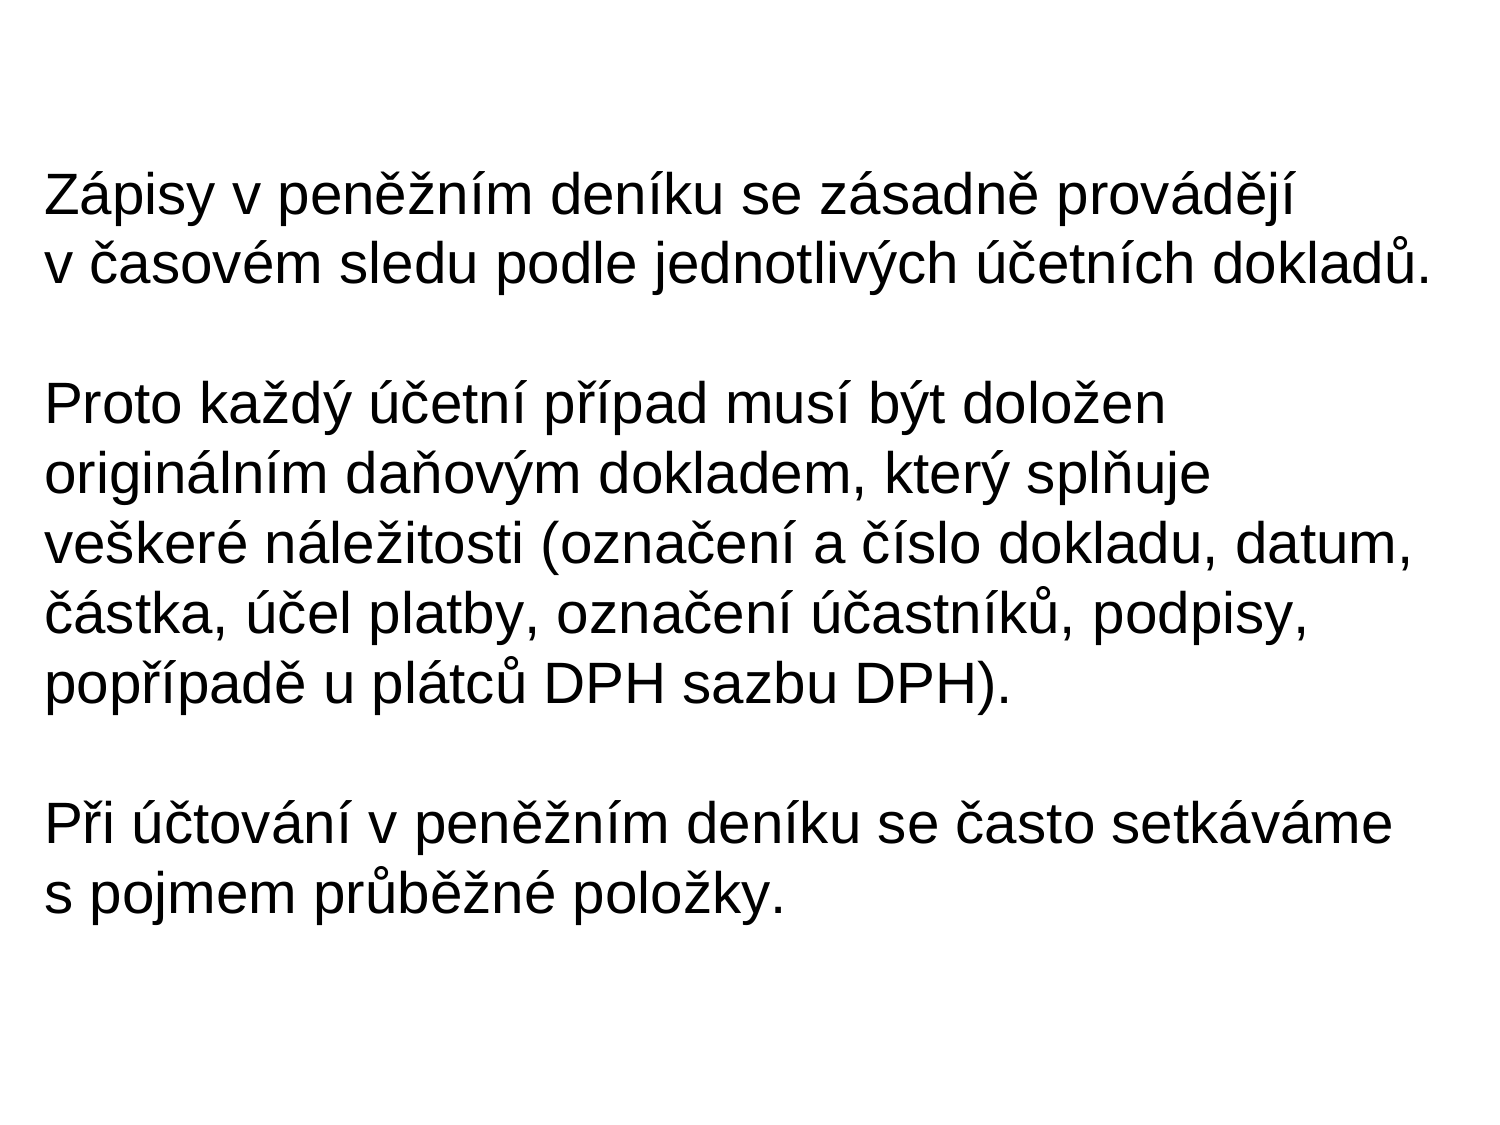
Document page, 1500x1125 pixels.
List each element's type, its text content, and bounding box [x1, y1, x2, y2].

text_box Zápisy v peněžním deníku se zásadně provádějí v časovém sledu podle jednotlivých účetních dokladů. Proto každý účetní případ musí být doložen originálním daňovým dokladem, který splňuje veškeré náležitosti (označení a číslo dokladu, datum, částka, účel platby, označení účastníků, podpisy, popřípadě u plátců DPH sazbu DPH). Při účtování v peněžním deníku se často setkáváme s pojmem průběžné položky. [29, 78, 1471, 934]
